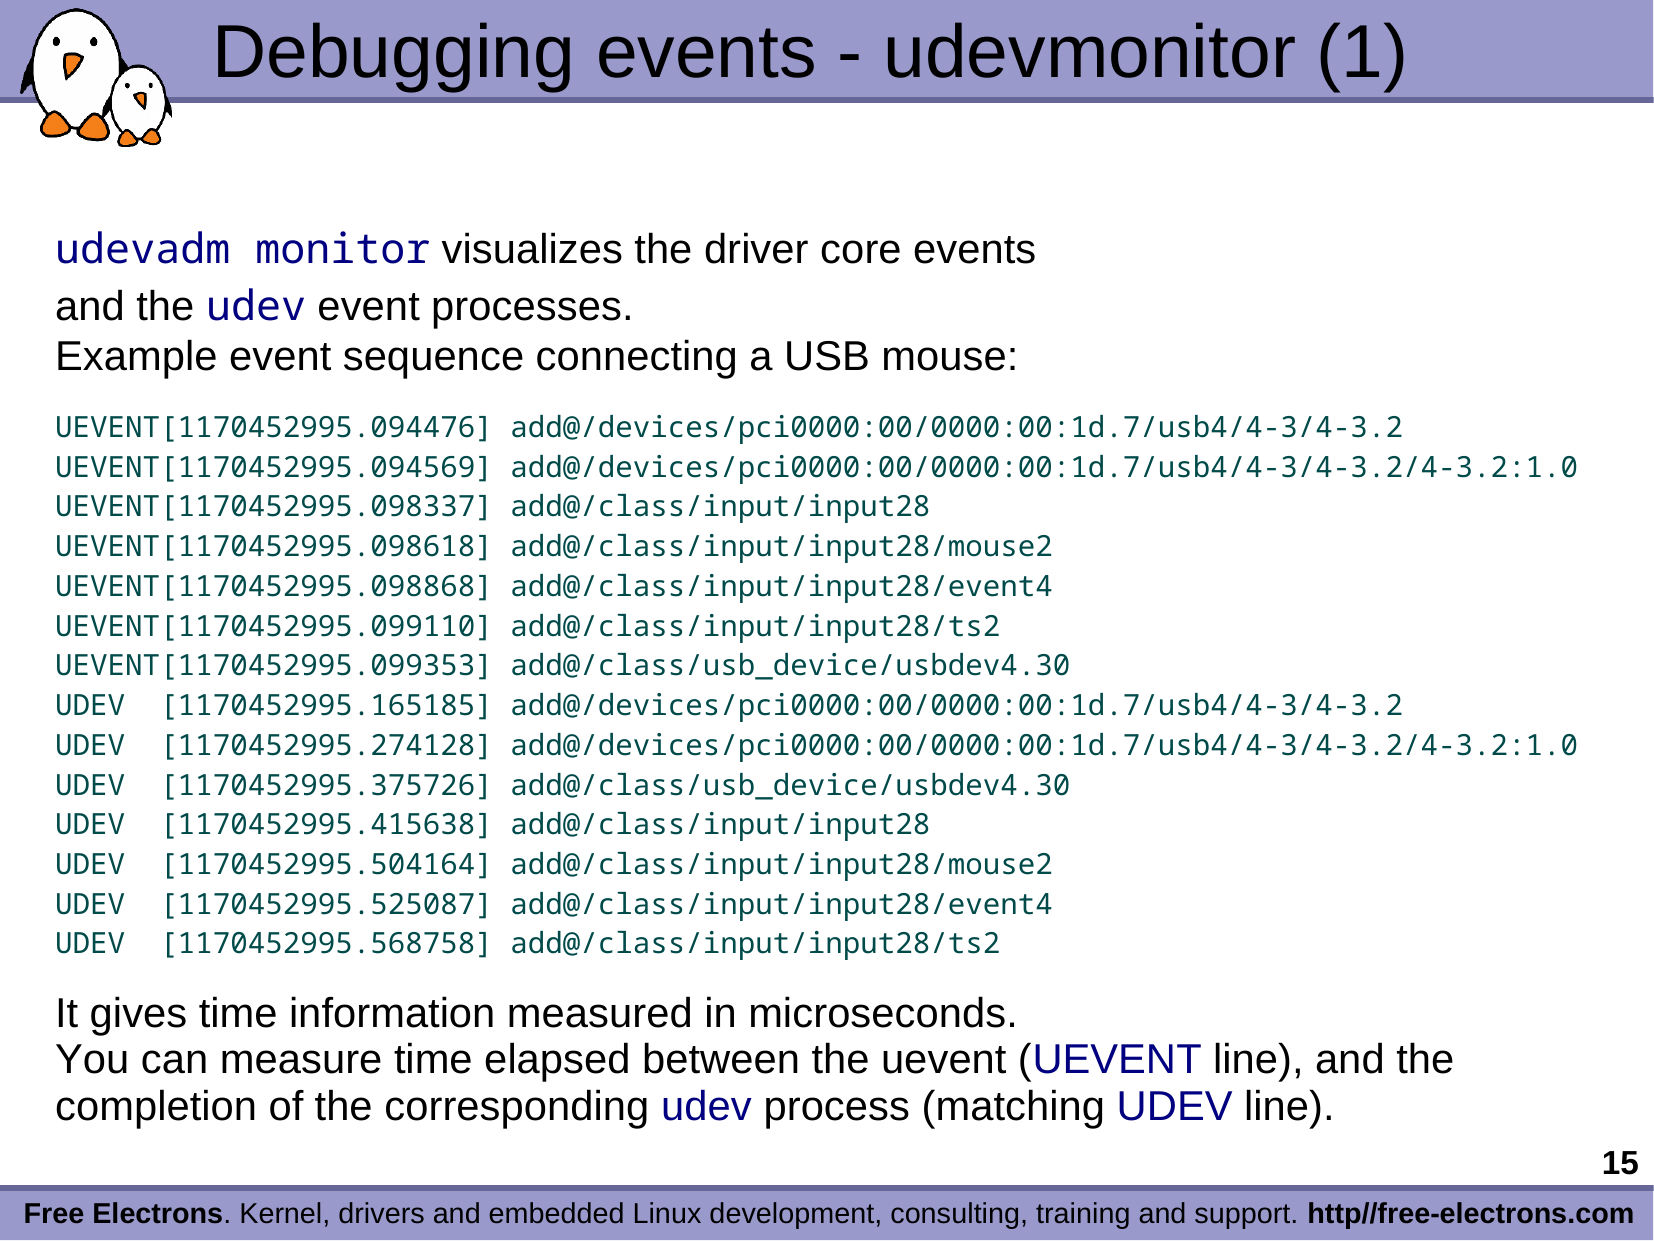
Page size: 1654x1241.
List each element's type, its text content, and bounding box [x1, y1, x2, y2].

list udevadm monitor visualizes the driver core events and the udev event processes. Example event sequence connecting a USB mouse: UEVENT[1170452995.094476] add@/devices/pci0000:00/0000:00:1d.7/usb4/4-3/4-3.2 UEVENT[1170452995.094569] add@/devices/pci0000:00/0000:00:1d.7/usb4/4-3/4-3.2/4-3.2:1.0 UEVENT[1170452995.098337] add@/class/input/input28 UEVENT[1170452995.098618] add@/class/input/input28/mouse2 UEVENT[1170452995.098868] add@/class/input/input28/event4 UEVENT[1170452995.099110] add@/class/input/input28/ts2 UEVENT[1170452995.099353] add@/class/usb_device/usbdev4.30 UDEV [1170452995.165185] add@/devices/pci0000:00/0000:00:1d.7/usb4/4-3/4-3.2 UDEV [1170452995.274128] add@/devices/pci0000:00/0000:00:1d.7/usb4/4-3/4-3.2/4-3.2:1.0 UDEV [1170452995.375726] add@/class/usb_device/usbdev4.30 UDEV [1170452995.415638] add@/class/input/input28 UDEV [1170452995.504164] add@/class/input/input28/mouse2 UDEV [1170452995.525087] add@/class/input/input28/event4 UDEV [1170452995.568758] add@/class/input/input28/ts2 It gives time information measured in microseconds. You can measure time elapsed between the uevent (UEVENT line), and the completion of the corresponding udev process (matching UDEV line). [37, 218, 1613, 1069]
title Debugging events - udevmonitor (1) [66, 0, 1556, 103]
picture [20, 8, 172, 147]
